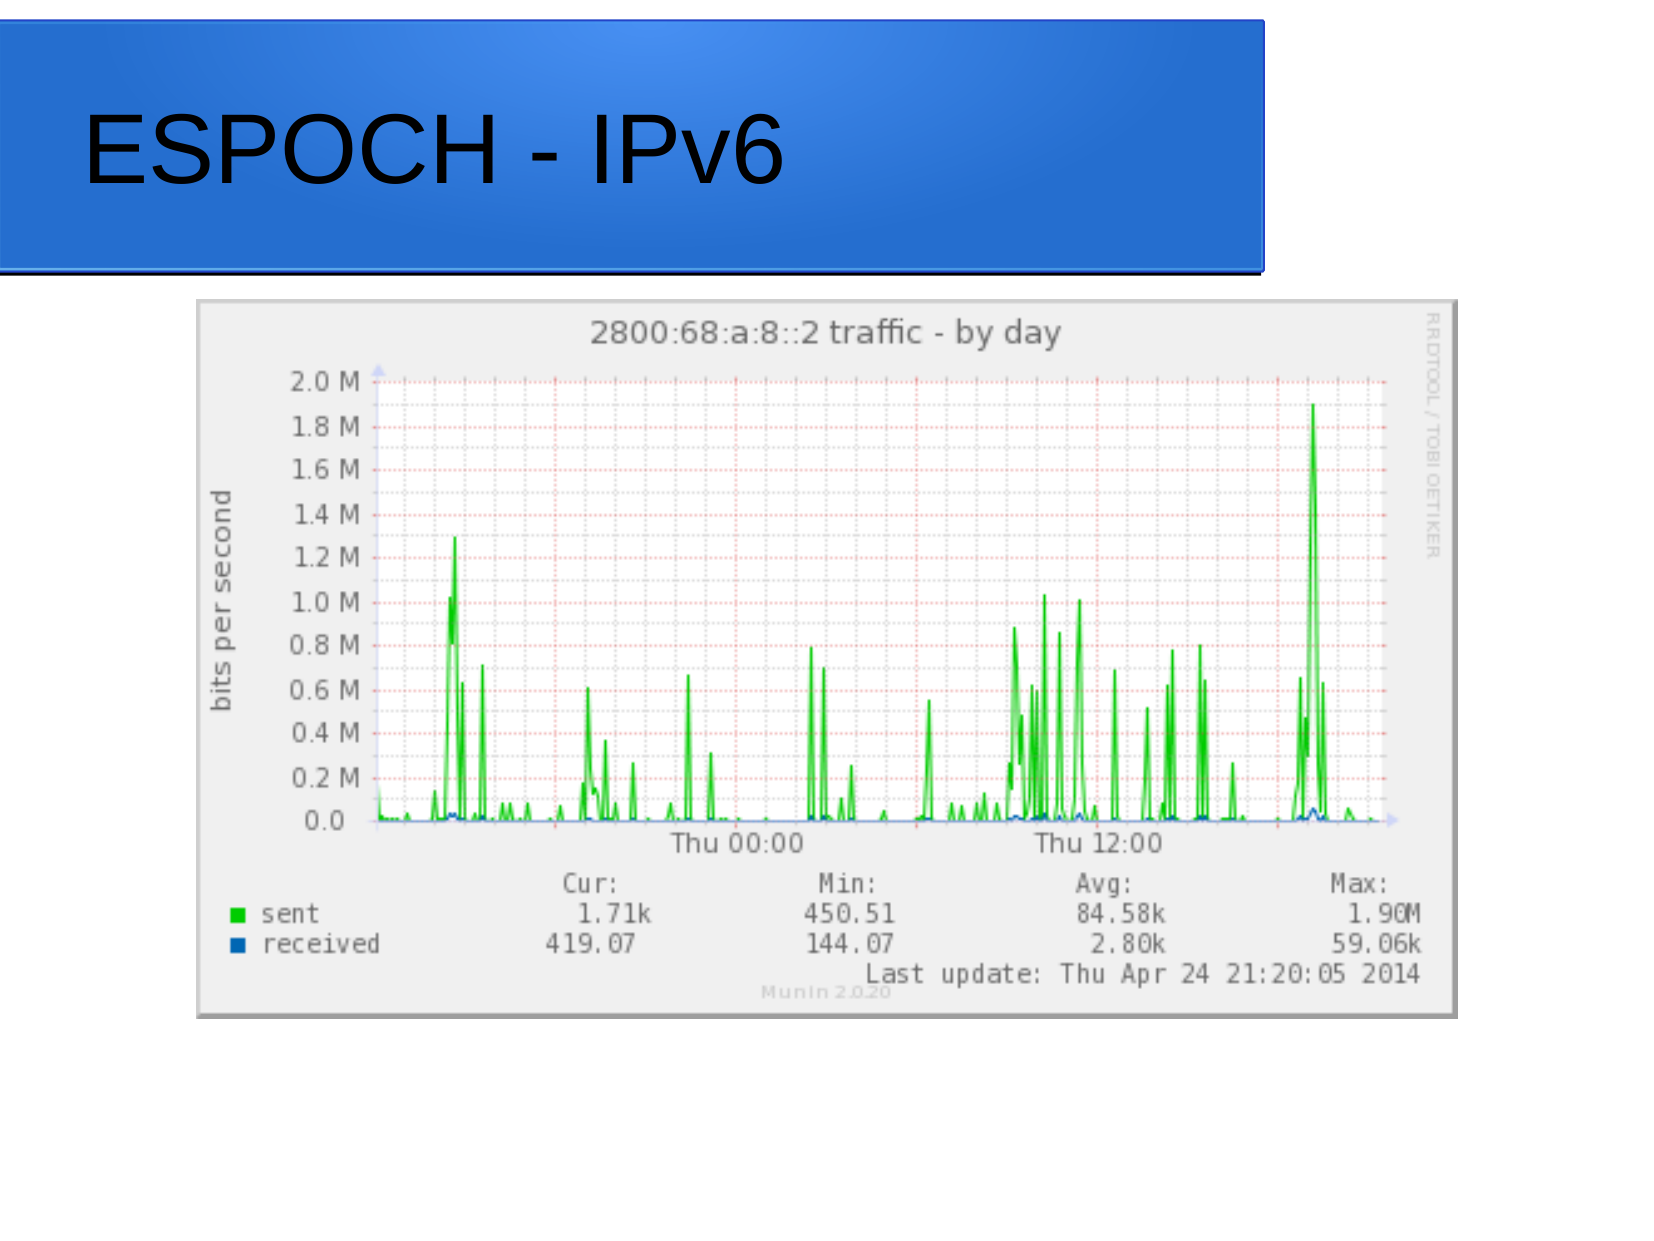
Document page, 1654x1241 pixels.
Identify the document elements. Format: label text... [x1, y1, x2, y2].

title ESPOCH - IPv6 [82, 47, 1235, 252]
picture [196, 299, 1458, 1019]
